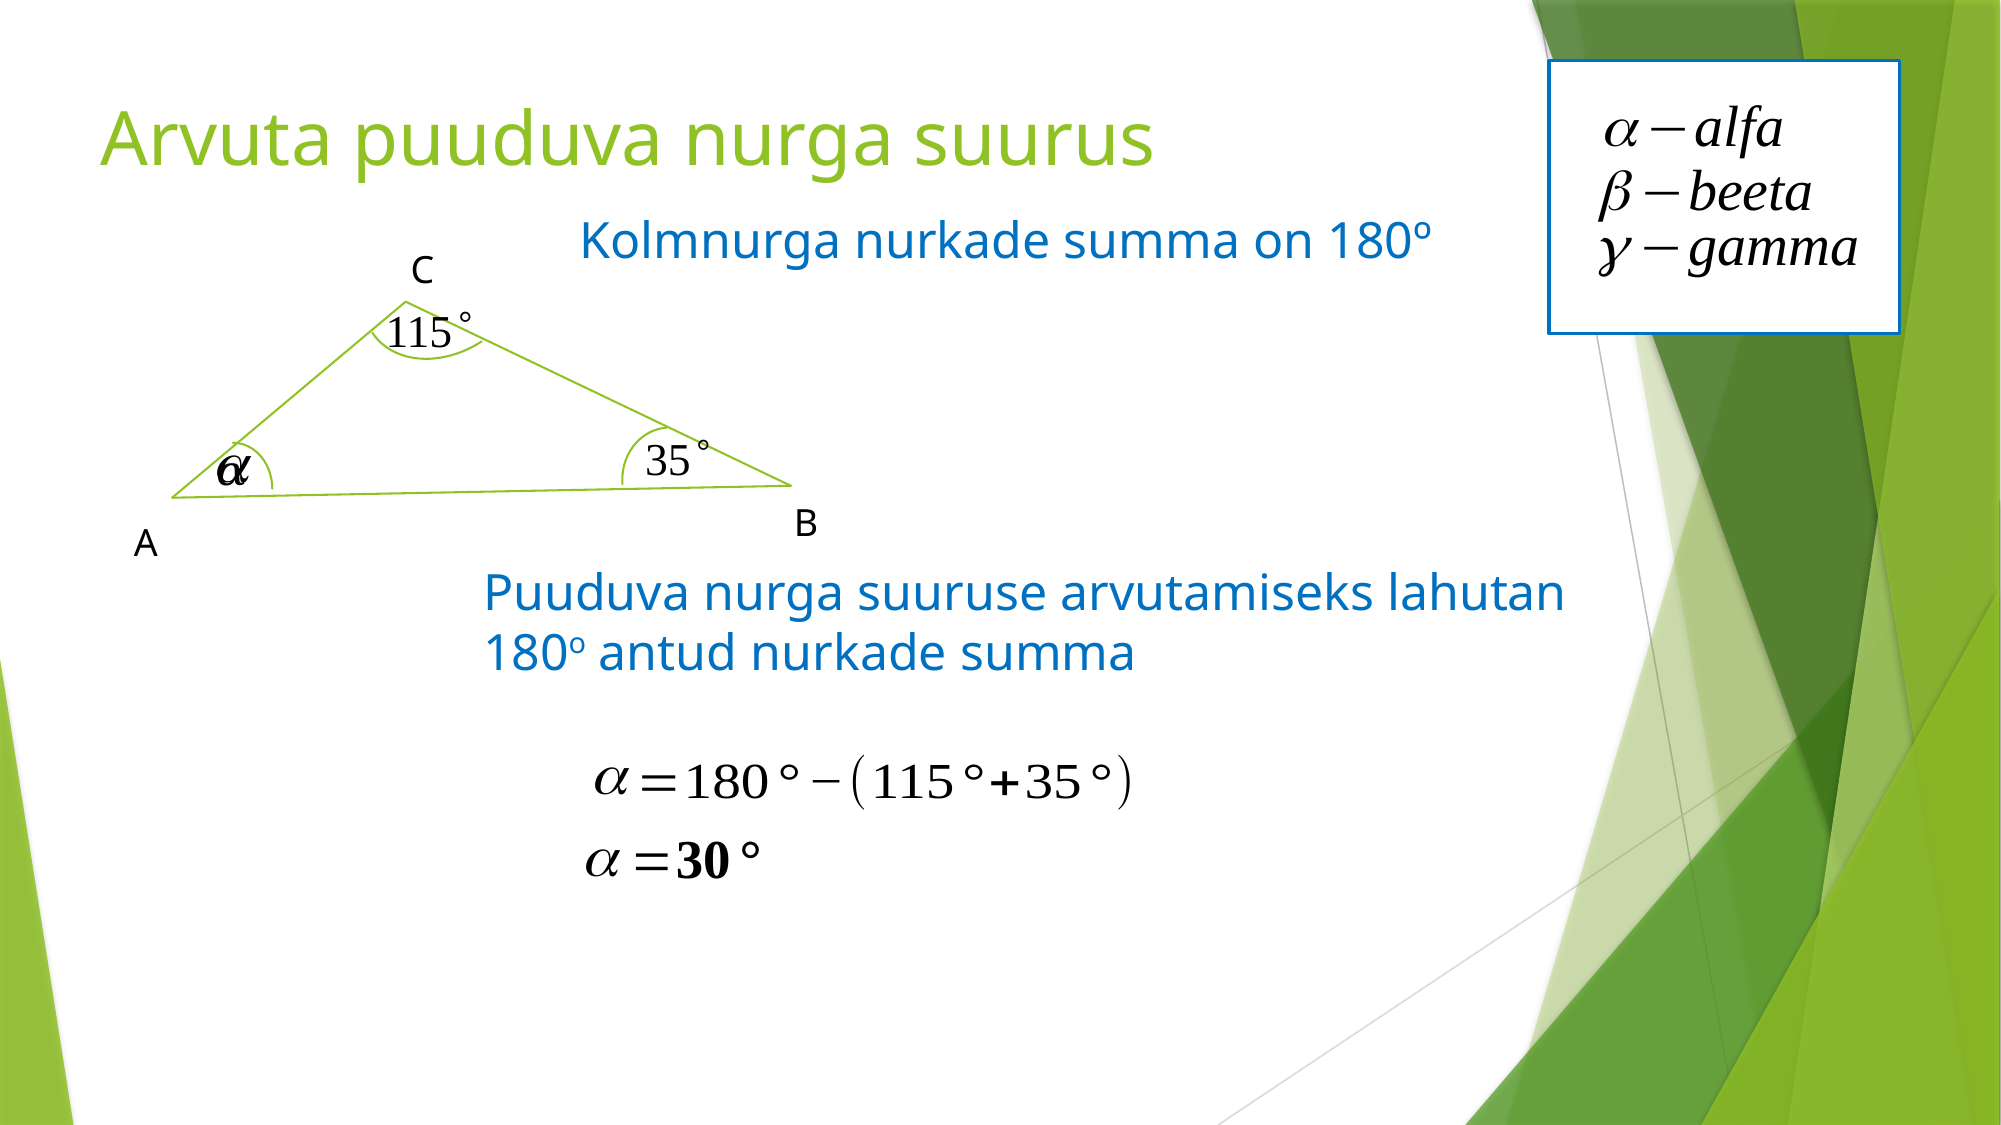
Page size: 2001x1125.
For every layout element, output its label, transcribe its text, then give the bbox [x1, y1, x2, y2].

chart [584, 752, 1141, 813]
text_box C [395, 238, 449, 299]
chart [1588, 94, 1867, 280]
text_box A [119, 511, 173, 572]
text_box Kolmnurga nurkade summa on 180º [564, 200, 1460, 276]
chart [576, 829, 767, 891]
text_box [1548, 60, 1900, 334]
text_box B [778, 491, 833, 552]
chart [639, 435, 718, 486]
chart [206, 449, 263, 495]
chart [380, 307, 480, 358]
text_box Puuduva nurga suuruse arvutamiseks lahutan 180o antud nurkade summa [468, 552, 1609, 688]
title Arvuta puuduva nurga suurus [85, 83, 1496, 300]
